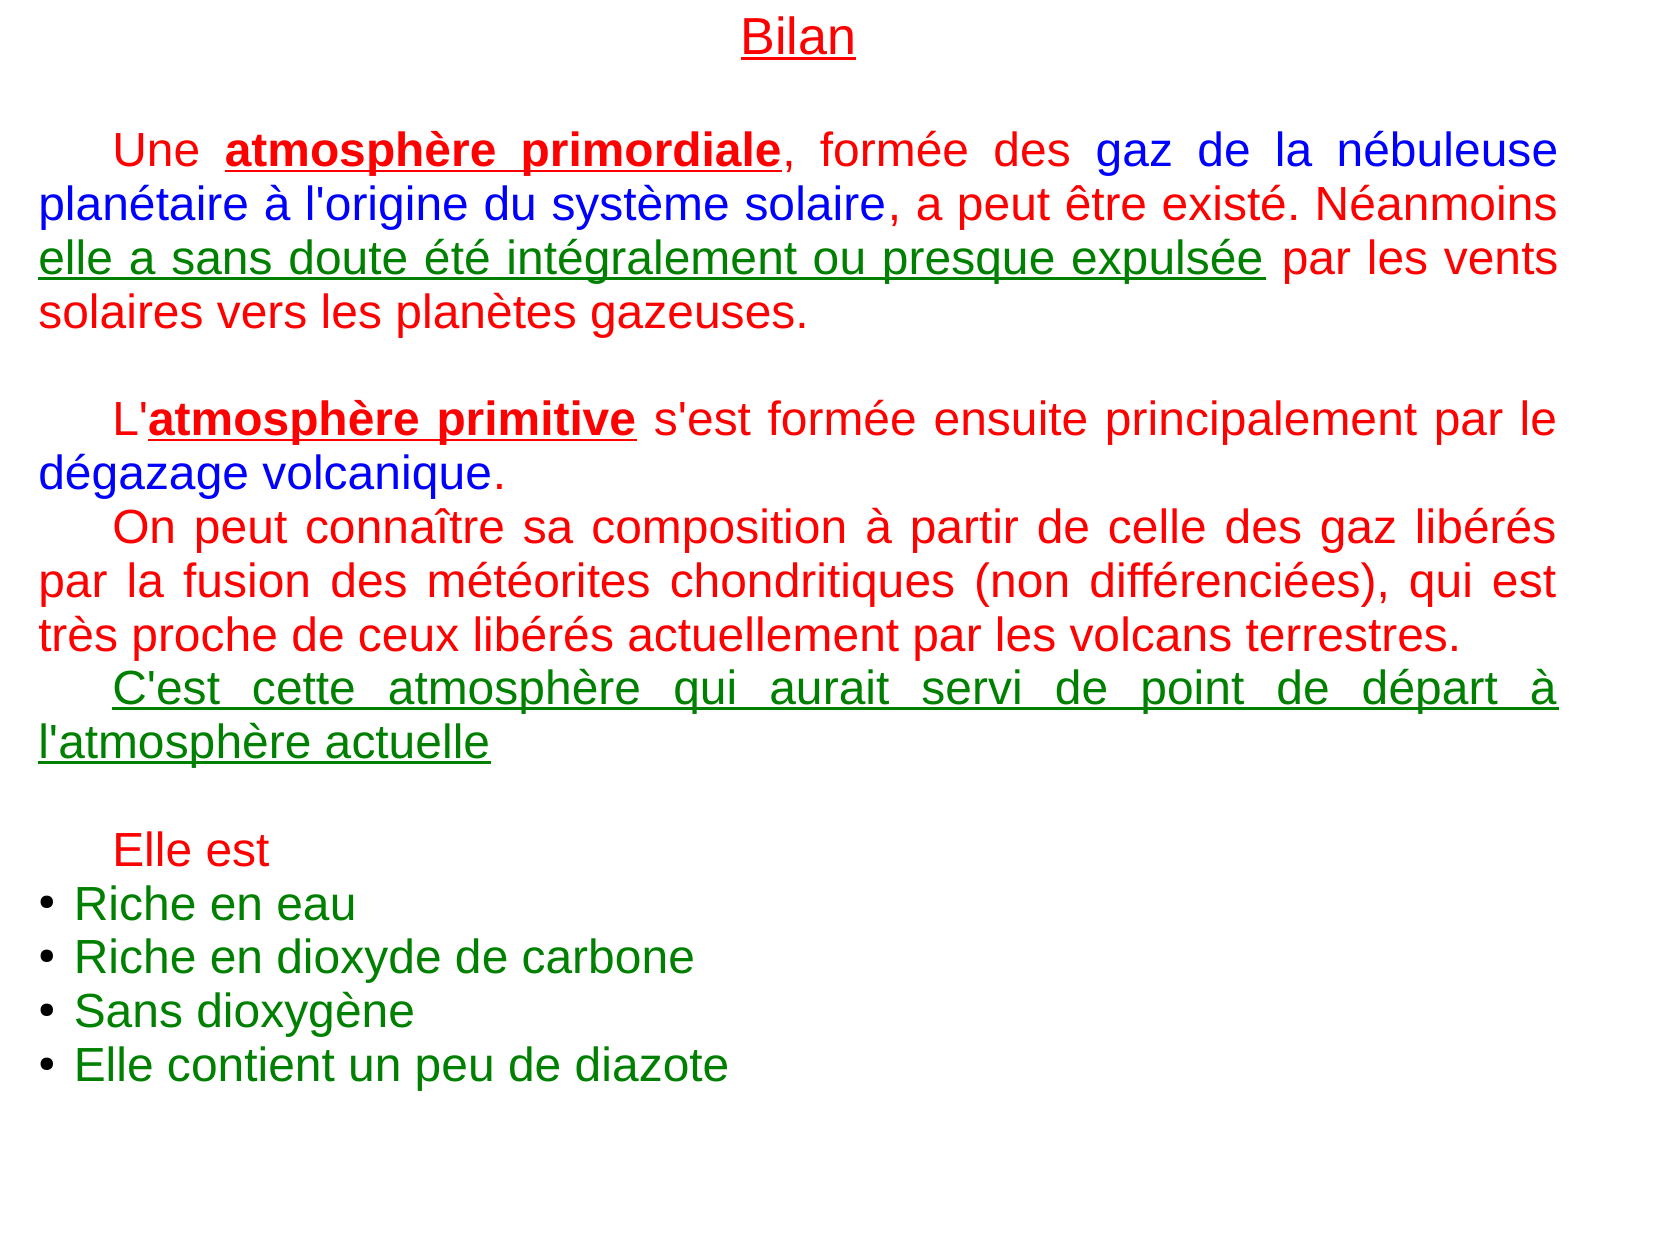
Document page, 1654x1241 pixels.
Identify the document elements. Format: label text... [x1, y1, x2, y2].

text_box Bilan Une atmosphère primordiale, formée des gaz de la nébuleuse planétaire à l'origine du système solaire, a peut être existé. Néanmoins elle a sans doute été intégralement ou presque expulsée par les vents solaires vers les planètes gazeuses. L'atmosphère primitive s'est formée ensuite principalement par le dégazage volcanique. On peut connaître sa composition à partir de celle des gaz libérés par la fusion des météorites chondritiques (non différenciées), qui est très proche de ceux libérés actuellement par les volcans terrestres. C'est cette atmosphère qui aurait servi de point de départ à l'atmosphère actuelle Elle est Riche en eau Riche en dioxyde de carbone Sans dioxygène Elle contient un peu de diazote [23, 0, 1583, 1092]
